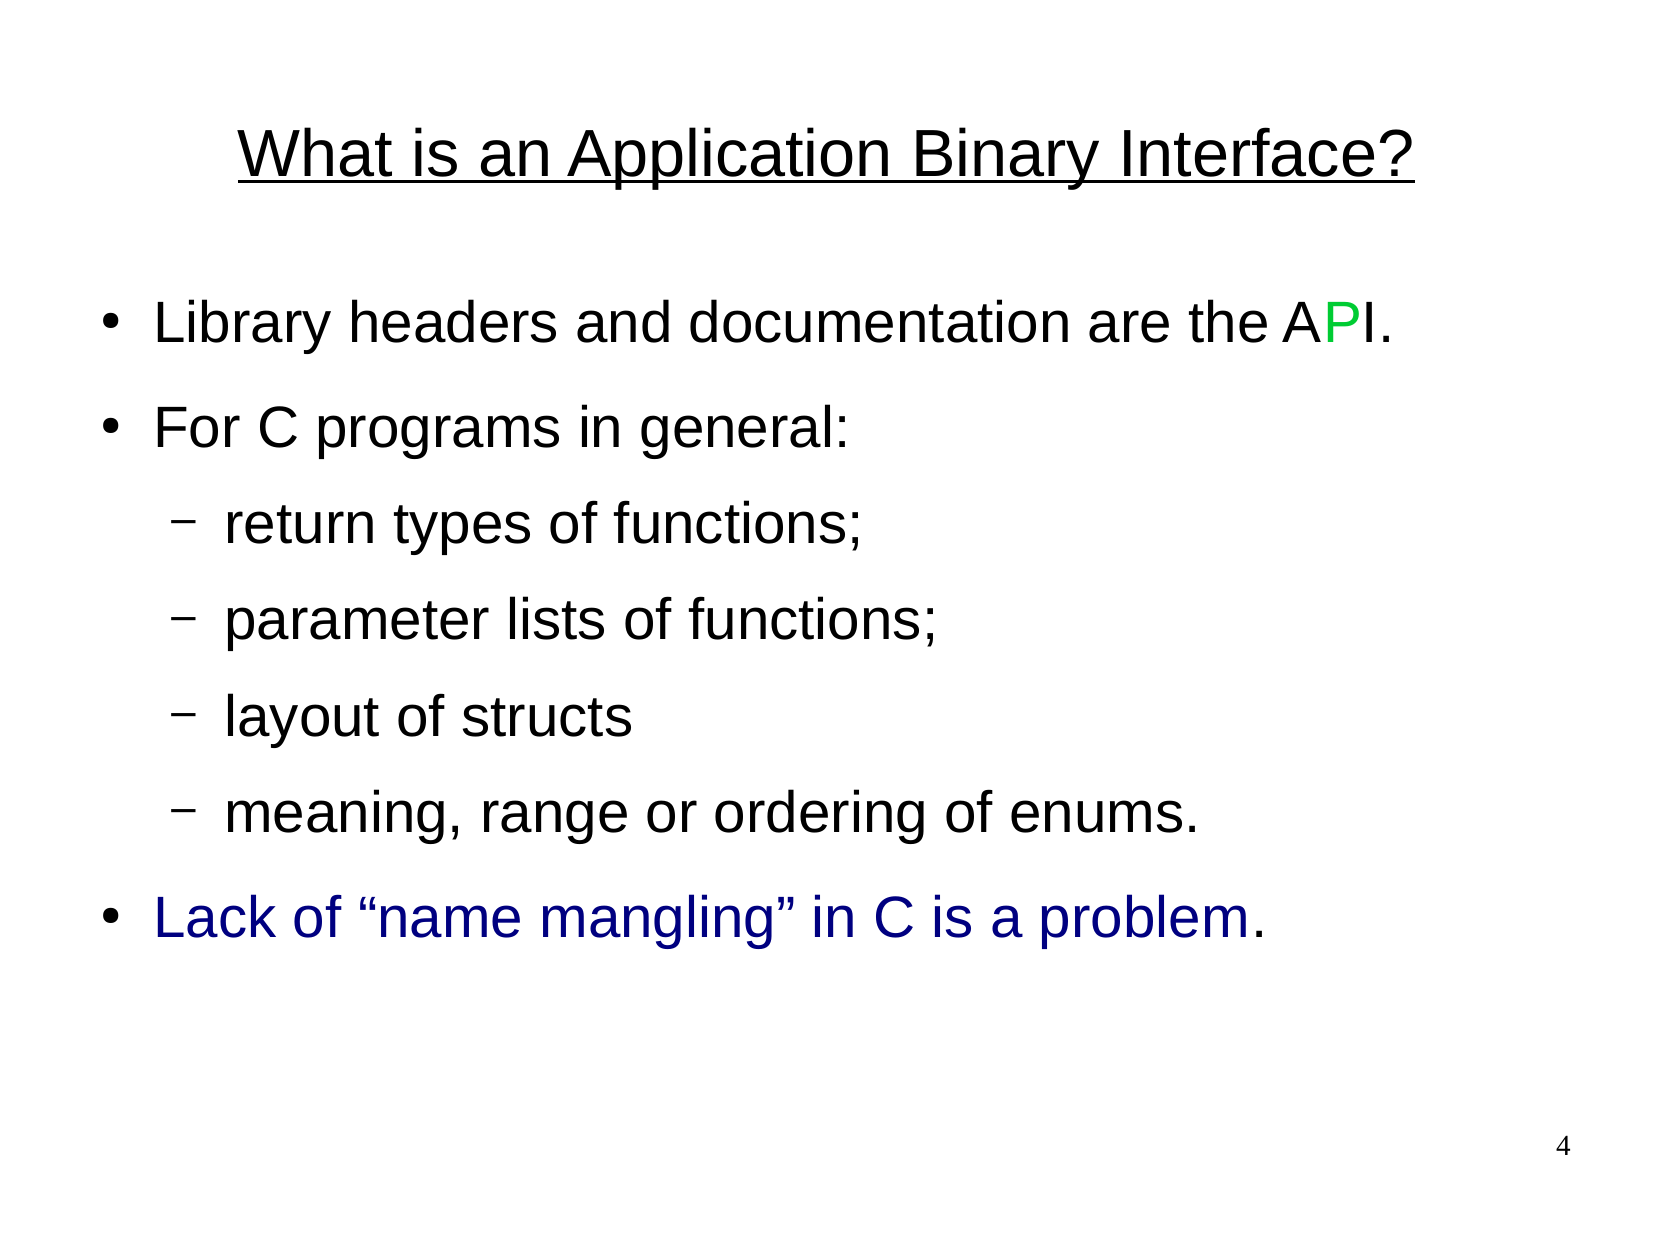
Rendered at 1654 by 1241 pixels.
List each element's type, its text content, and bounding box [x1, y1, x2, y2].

title What is an Application Binary Interface? [82, 49, 1571, 257]
list Library headers and documentation are the API. For C programs in general: return types of functions; parameter lists of functions; layout of structs meaning, range or ordering of enums. Lack of “name mangling” in C is a problem. [82, 290, 1571, 1010]
